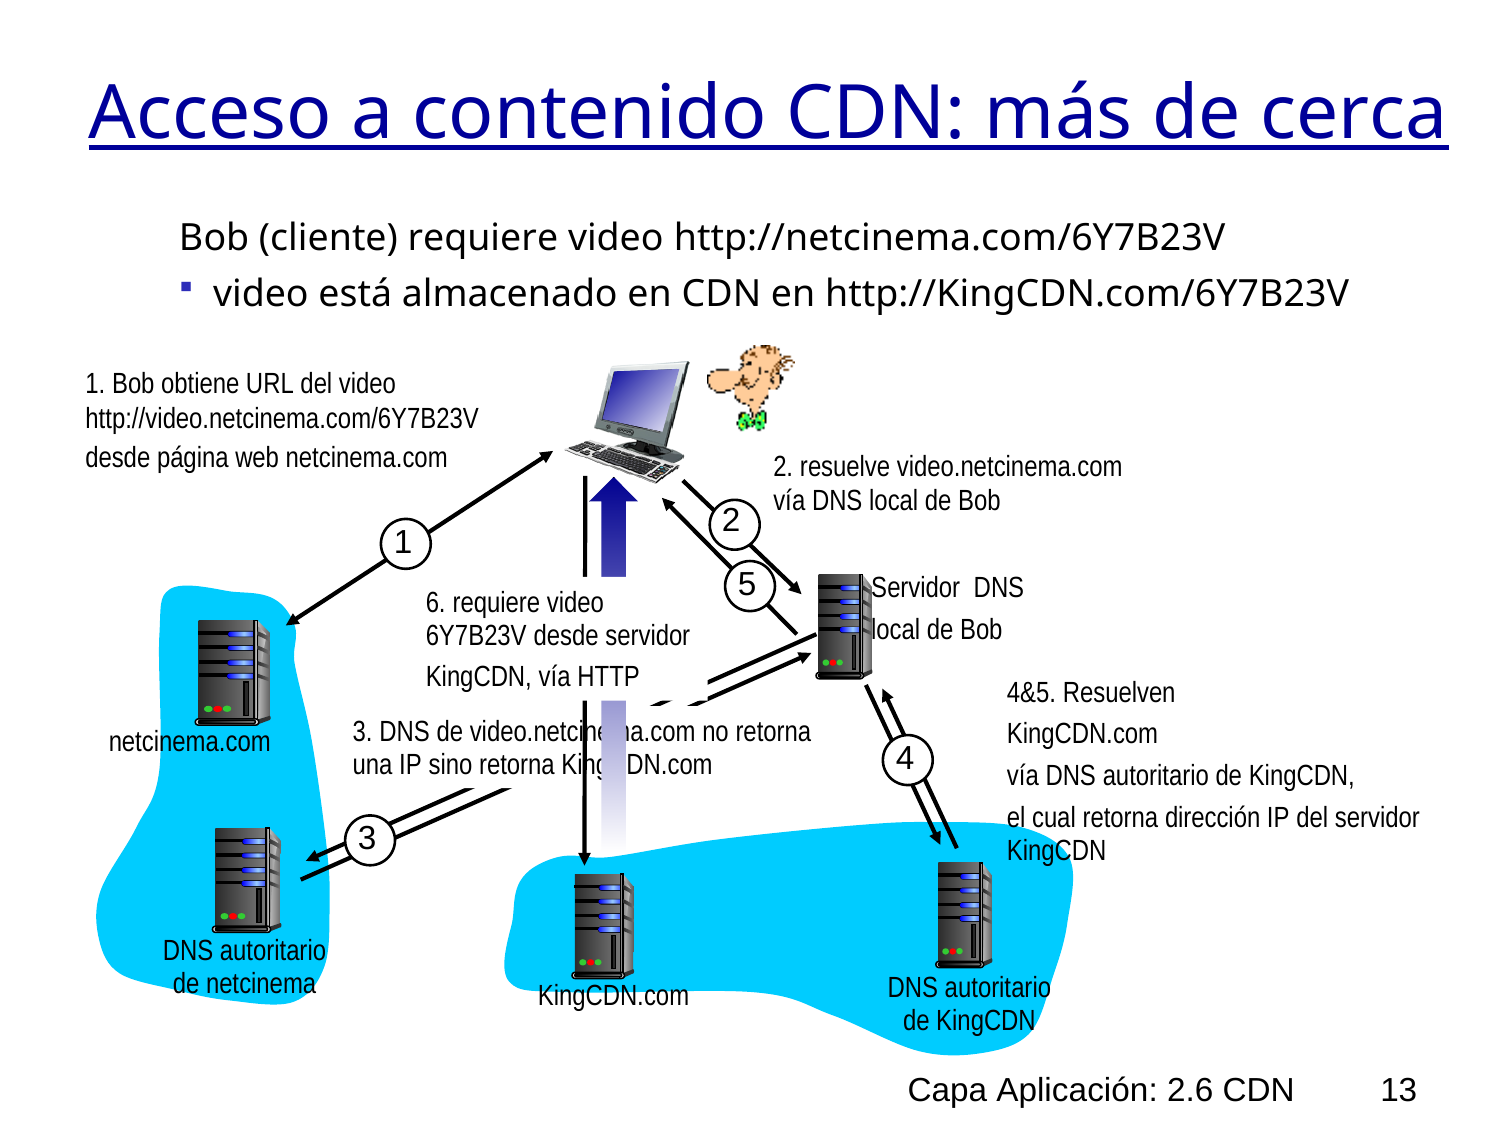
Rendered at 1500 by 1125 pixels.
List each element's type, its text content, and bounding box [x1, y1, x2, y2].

text_box DNS autoritario de netcinema [148, 925, 342, 1008]
text_box Servidor DNS local de Bob [856, 561, 1046, 654]
text_box [816, 574, 873, 679]
text_box 1 [379, 512, 428, 568]
picture [707, 345, 795, 435]
text_box [96, 585, 330, 984]
text_box [504, 821, 1074, 1033]
text_box netcinema.com [94, 714, 286, 766]
text_box [900, 1045, 1013, 1056]
text_box 1. Bob obtiene URL del video http://video.netcinema.com/6Y7B23V desde página web netcinema.com [70, 356, 505, 482]
text_box 3. DNS de video.netcinema.com no retorna una IP sino retorna KingCDN.com [337, 706, 582, 789]
text_box 4 [881, 728, 930, 784]
text_box [601, 701, 626, 852]
text_box 2. resuelve video.netcinema.com vía DNS local de Bob [758, 441, 1391, 524]
text_box DNS autoritario de KingCDN [872, 962, 1067, 1045]
text_box [756, 511, 760, 538]
text_box [392, 828, 396, 853]
text_box KingCDN.com [523, 968, 705, 1019]
text_box [602, 368, 680, 432]
text_box 6. requiere video 6Y7B23V desde servidor KingCDN, vía HTTP [411, 576, 708, 701]
text_box 2 [707, 490, 756, 547]
text_box 3 [343, 808, 392, 865]
text_box Bob (cliente) requiere video http://netcinema.com/6Y7B23V video está almacenado en CDN en http://KingCDN.com/6Y7B23V [164, 205, 1366, 322]
text_box 4&5. Resuelven KingCDN.com vía DNS autoritario de KingCDN, el cual retorna dirección IP del servidor KingCDN [992, 666, 1473, 874]
picture [535, 355, 694, 493]
text_box 5 [723, 554, 772, 610]
title Acceso a contenido CDN: más de cerca [73, 37, 1480, 181]
text_box [589, 476, 639, 576]
text_box 3. DNS de video.netcinema.com no retorna una IP sino retorna KingCDN.com [626, 706, 864, 789]
